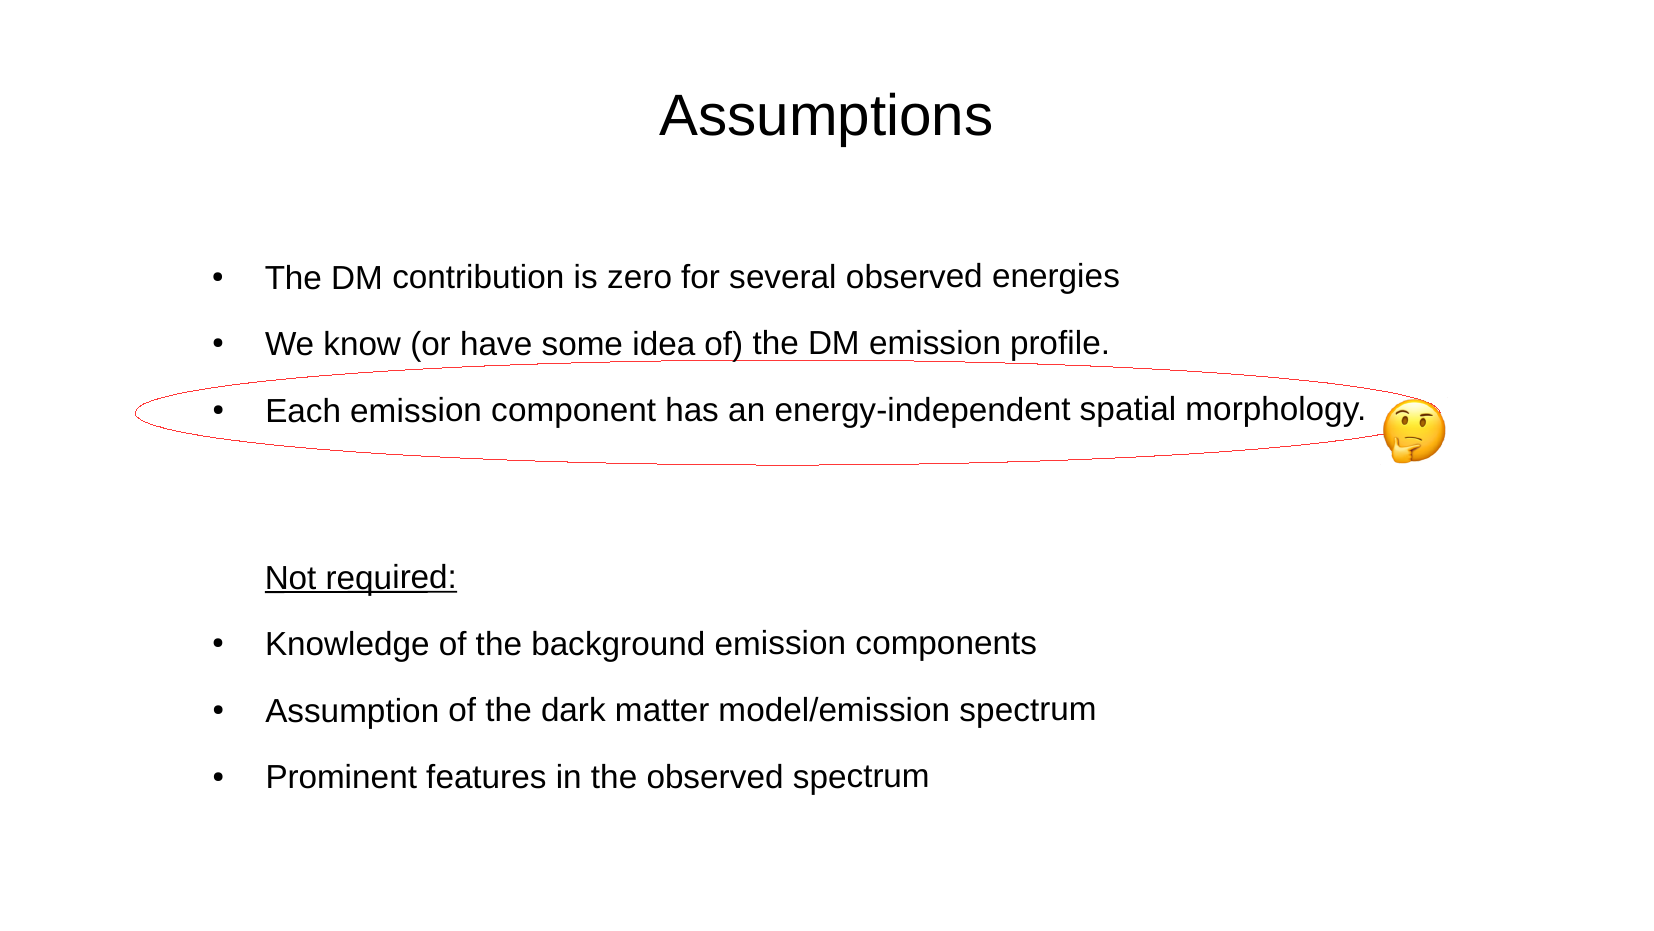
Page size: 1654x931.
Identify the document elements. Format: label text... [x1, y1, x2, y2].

list The DM contribution is zero for several observed energies We know (or have some idea of) the DM emission profile. Each emission component has an energy-independent spatial morphology. [193, 255, 1456, 530]
title Assumptions [82, 37, 1571, 193]
list Not required: Knowledge of the background emission components Assumption of the dark matter model/emission spectrum Prominent features in the observed spectrum [193, 555, 1531, 893]
text_box [135, 390, 194, 435]
picture [1380, 397, 1448, 466]
